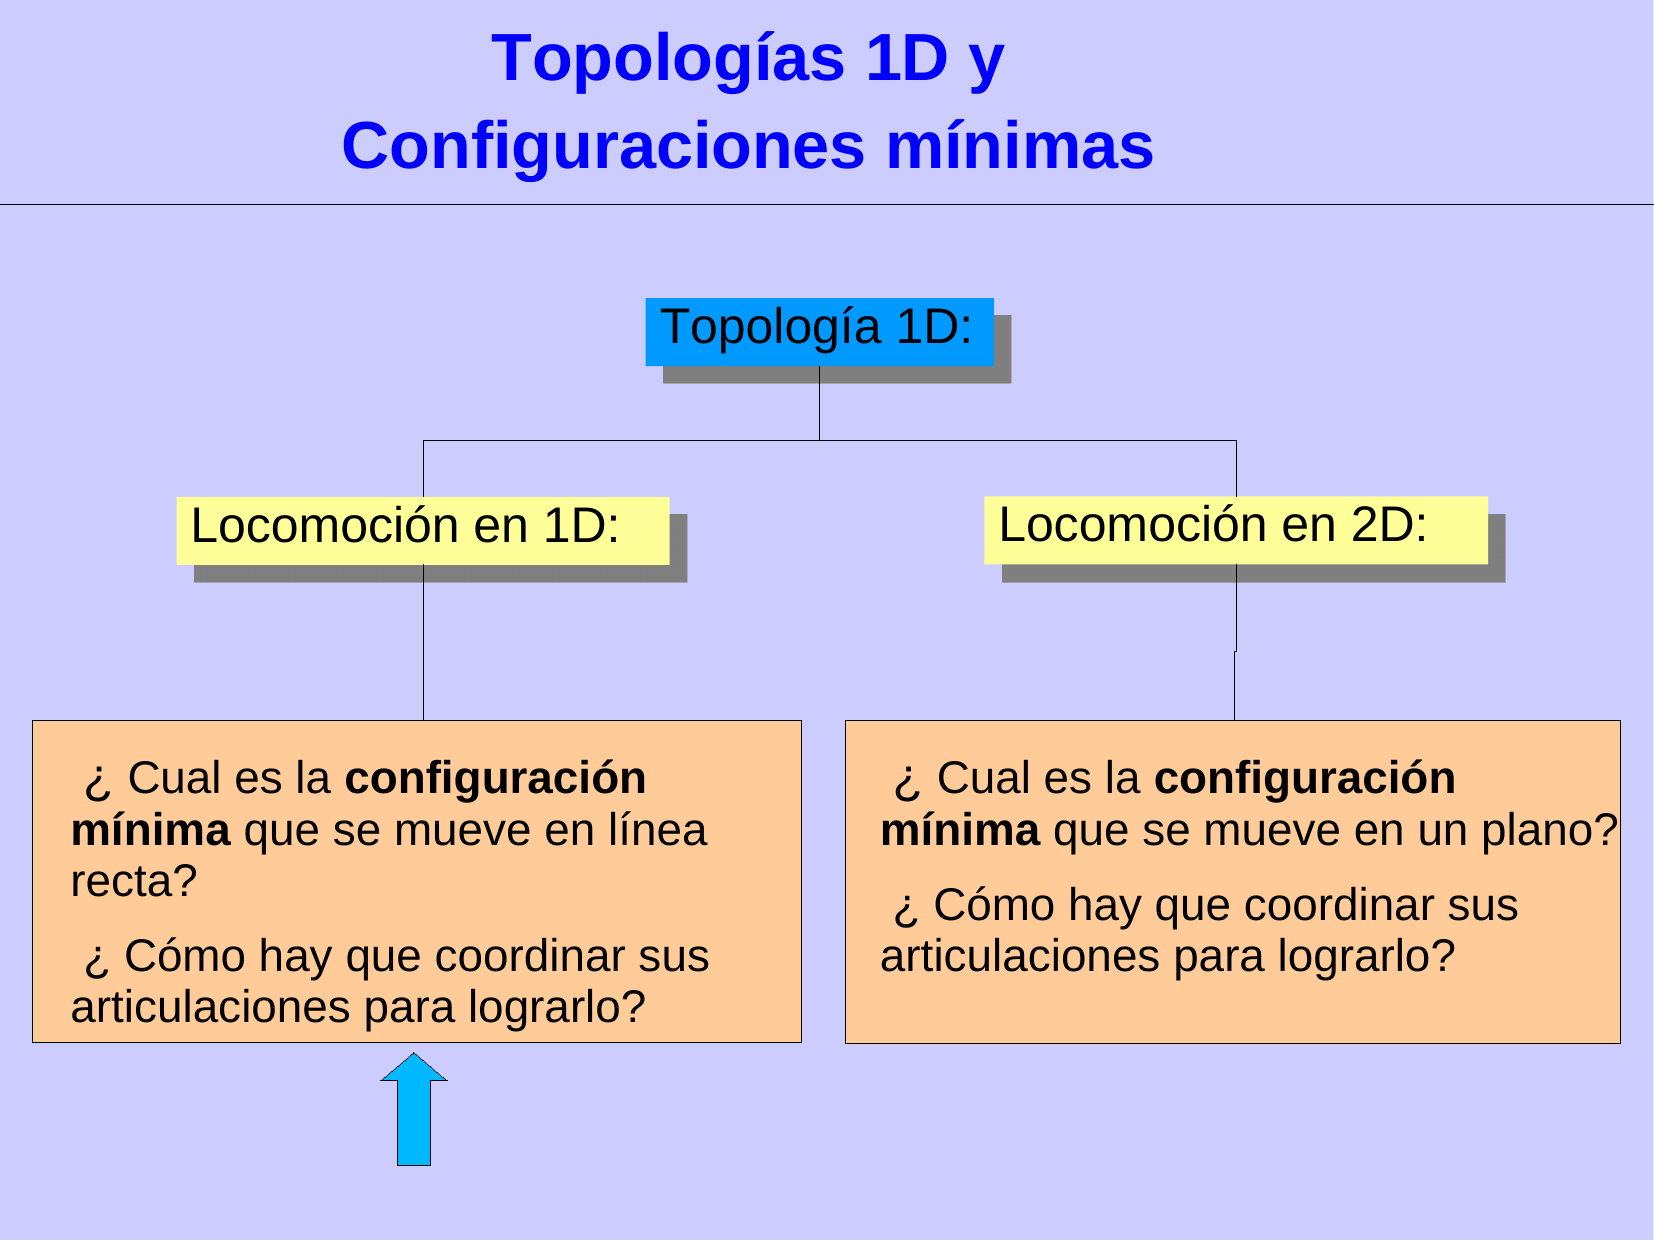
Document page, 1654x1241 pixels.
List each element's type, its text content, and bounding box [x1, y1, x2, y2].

text_box [380, 1052, 448, 1166]
text_box Locomoción en 2D: [984, 496, 1489, 565]
title Topologías 1D y Configuraciones mínimas [120, 0, 1396, 191]
text_box ¿ Cual es la configuración mínima que se mueve en un plano? ¿ Cómo hay que coordinar sus articulaciones para lograrlo? [879, 747, 1624, 997]
text_box [845, 720, 1621, 1044]
text_box Topología 1D: [645, 298, 994, 367]
text_box Locomoción en 1D: [176, 496, 670, 565]
text_box ¿ Cual es la configuración mínima que se mueve en línea recta? ¿ Cómo hay que coordinar sus articulaciones para lograrlo? [70, 747, 814, 1052]
text_box [32, 720, 802, 1043]
